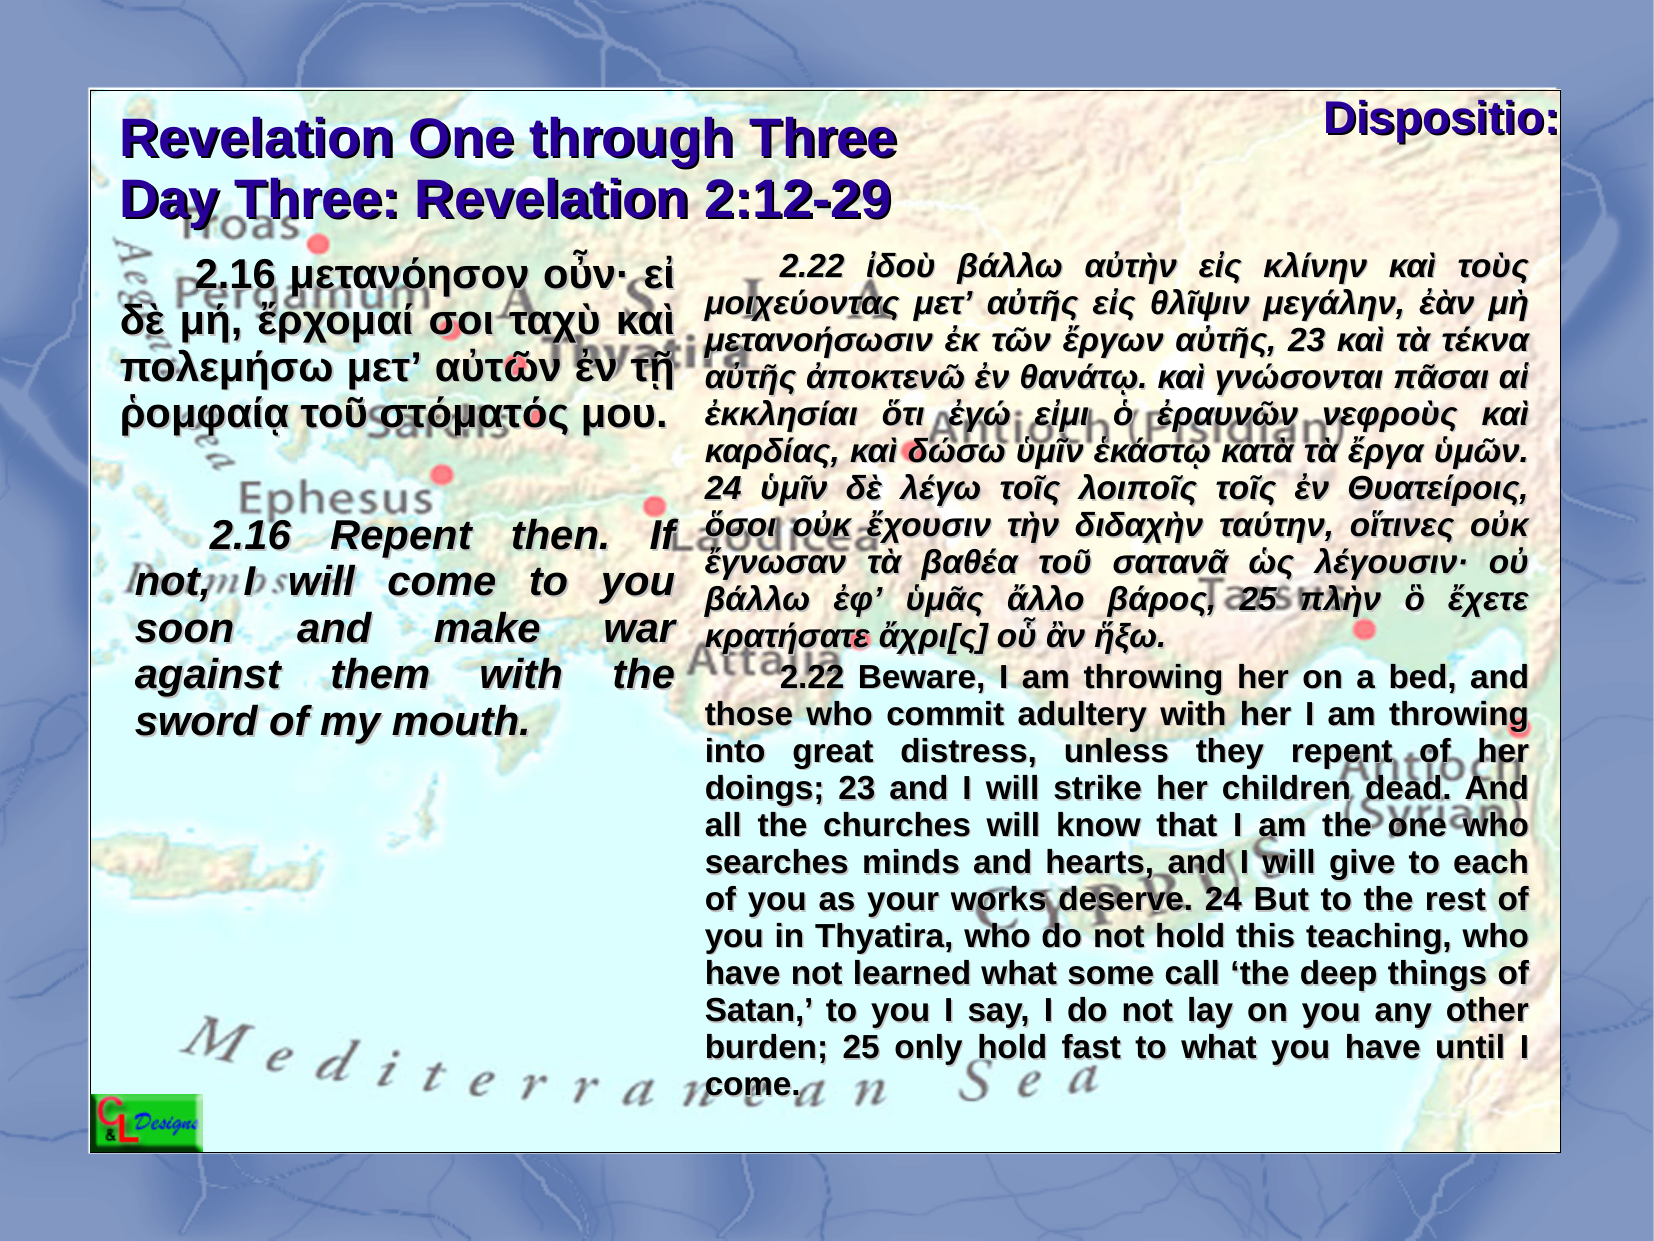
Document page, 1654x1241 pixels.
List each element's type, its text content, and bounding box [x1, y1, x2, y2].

text_box 2.16 Repent then. If not, I will come to you soon and make war against them with the sword of my mouth. [120, 504, 691, 1036]
text_box Dispositio: [1135, 90, 1561, 247]
text_box 2.22 Beware, I am throwing her on a bed, and those who commit adultery with her I am throwing into great distress, unless they repent of her doings; 23 and I will strike her children dead. And all the churches will know that I am the one who searches minds and hearts, and I will give to each of you as your works deserve. 24 But to the rest of you in Thyatira, who do not hold this teaching, who have not learned what some call ‘the deep things of Satan,’ to you I say, I do not lay on you any other burden; 25 only hold fast to what you have until I come. [690, 651, 1546, 1126]
title Revelation One through Three Day Three: Revelation 2:12-29 [119, 96, 1081, 241]
picture [0, 0, 1654, 1241]
text_box 2.16 μετανόησον οὖν· εἰ δὲ μή, ἔρχομαί σοι ταχὺ καὶ πολεμήσω μετʼ αὐτῶν ἐν τῇ ῥομφαίᾳ τοῦ στόματός μου. [105, 243, 690, 661]
text_box 2.22 ἰδοὺ βάλλω αὐτὴν εἰς κλίνην καὶ τοὺς μοιχεύοντας μετʼ αὐτῆς εἰς θλῖψιν μεγάλην, ἐὰν μὴ μετανοήσωσιν ἐκ τῶν ἔργων αὐτῆς, 23 καὶ τὰ τέκνα αὐτῆς ἀποκτενῶ ἐν θανάτῳ. καὶ γνώσονται πᾶσαι αἱ ἐκκλησίαι ὅτι ἐγώ εἰμι ὁ ἐραυνῶν νεφροὺς καὶ καρδίας, καὶ δώσω ὑμῖν ἑκάστῳ κατὰ τὰ ἔργα ὑμῶν. 24 ὑμῖν δὲ λέγω τοῖς λοιποῖς τοῖς ἐν Θυατείροις, ὅσοι οὐκ ἔχουσιν τὴν διδαχὴν ταύτην, οἵτινες οὐκ ἔγνωσαν τὰ βαθέα τοῦ σατανᾶ ὡς λέγουσιν· οὐ βάλλω ἐφʼ ὑμᾶς ἄλλο βάρος, 25 πλὴν ὃ ἔχετε κρατήσατε ἄχρι[ς] οὗ ἂν ἥξω. [690, 240, 1546, 651]
